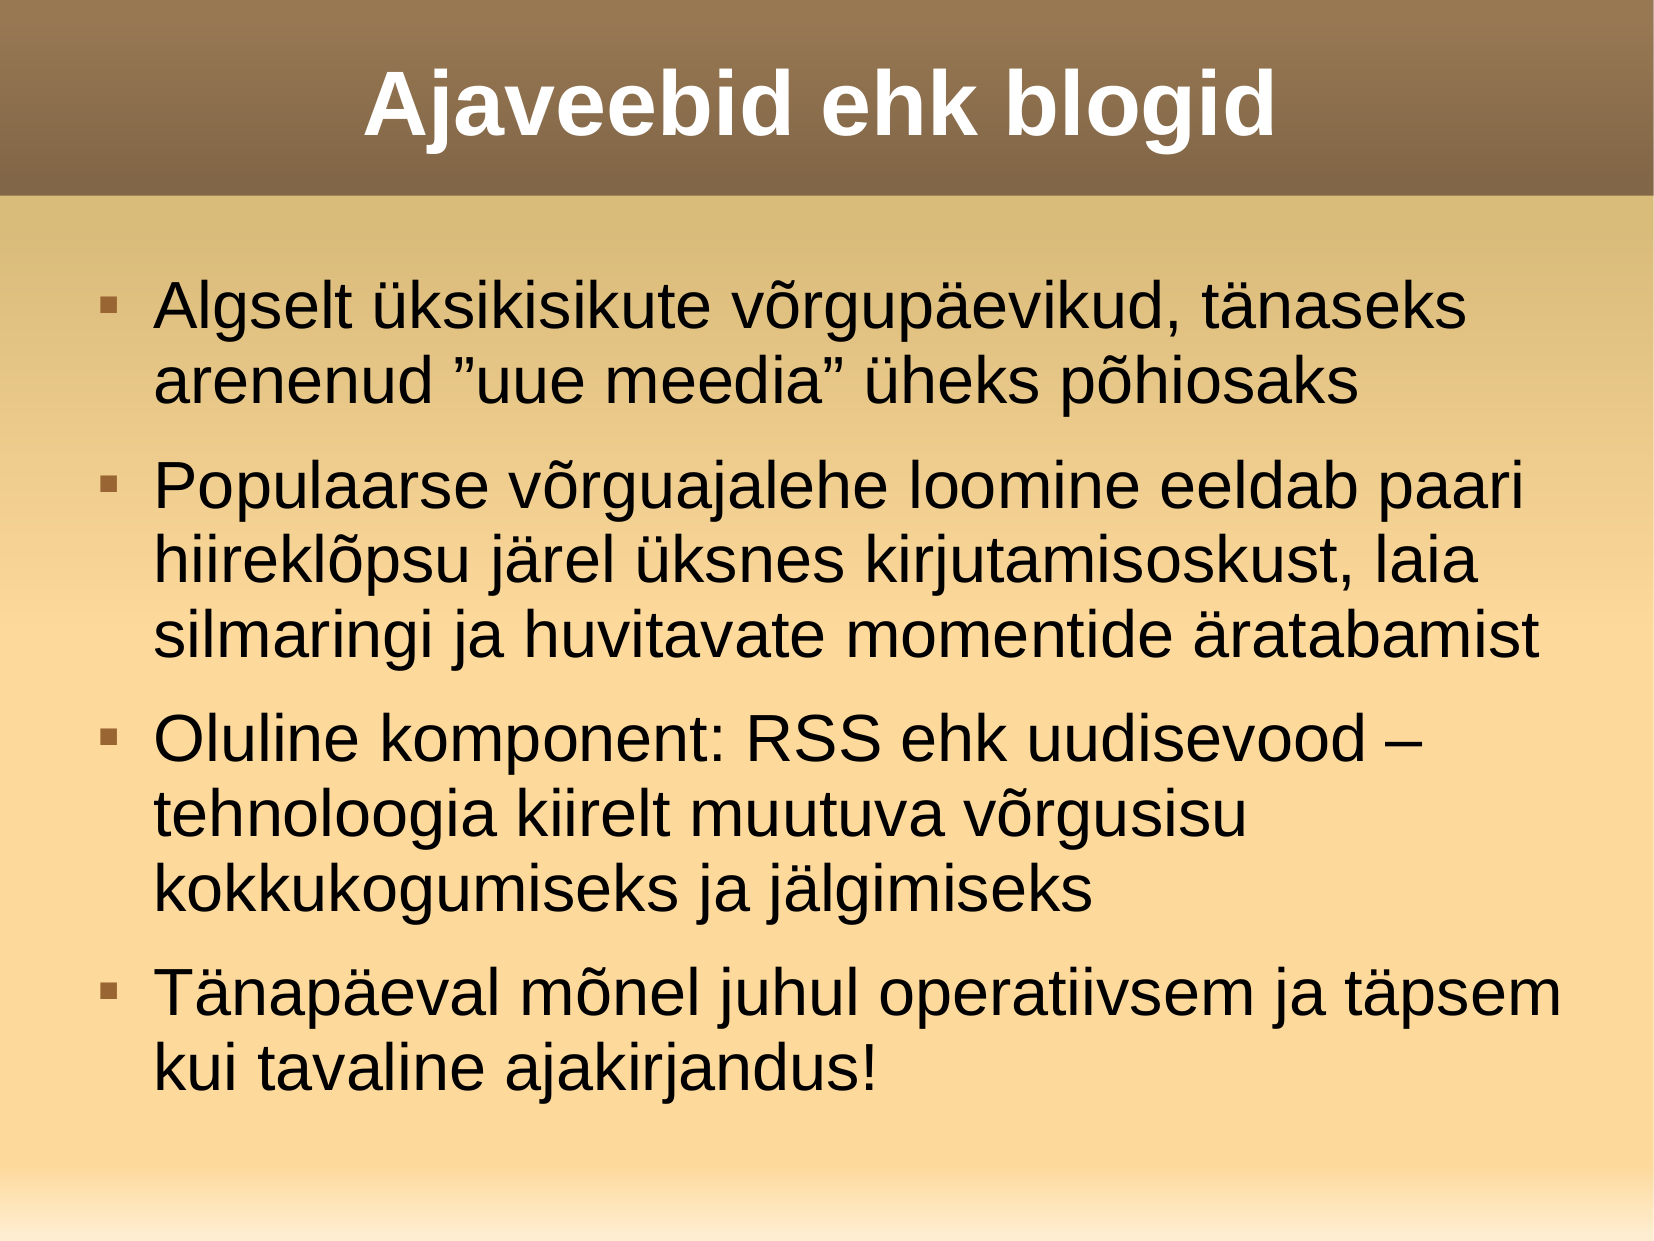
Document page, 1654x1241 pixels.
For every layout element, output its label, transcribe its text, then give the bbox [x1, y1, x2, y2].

title Ajaveebid ehk blogid [76, 7, 1565, 200]
list Algselt üksikisikute võrgupäevikud, tänaseks arenenud ”uue meedia” üheks põhiosaks Populaarse võrguajalehe loomine eeldab paari hiireklõpsu järel üksnes kirjutamisoskust, laia silmaringi ja huvitavate momentide äratabamist Oluline komponent: RSS ehk uudisevood – tehnoloogia kiirelt muutuva võrgusisu kokkukogumiseks ja jälgimiseks Tänapäeval mõnel juhul operatiivsem ja täpsem kui tavaline ajakirjandus! [82, 268, 1571, 1105]
picture [0, 0, 1654, 1241]
